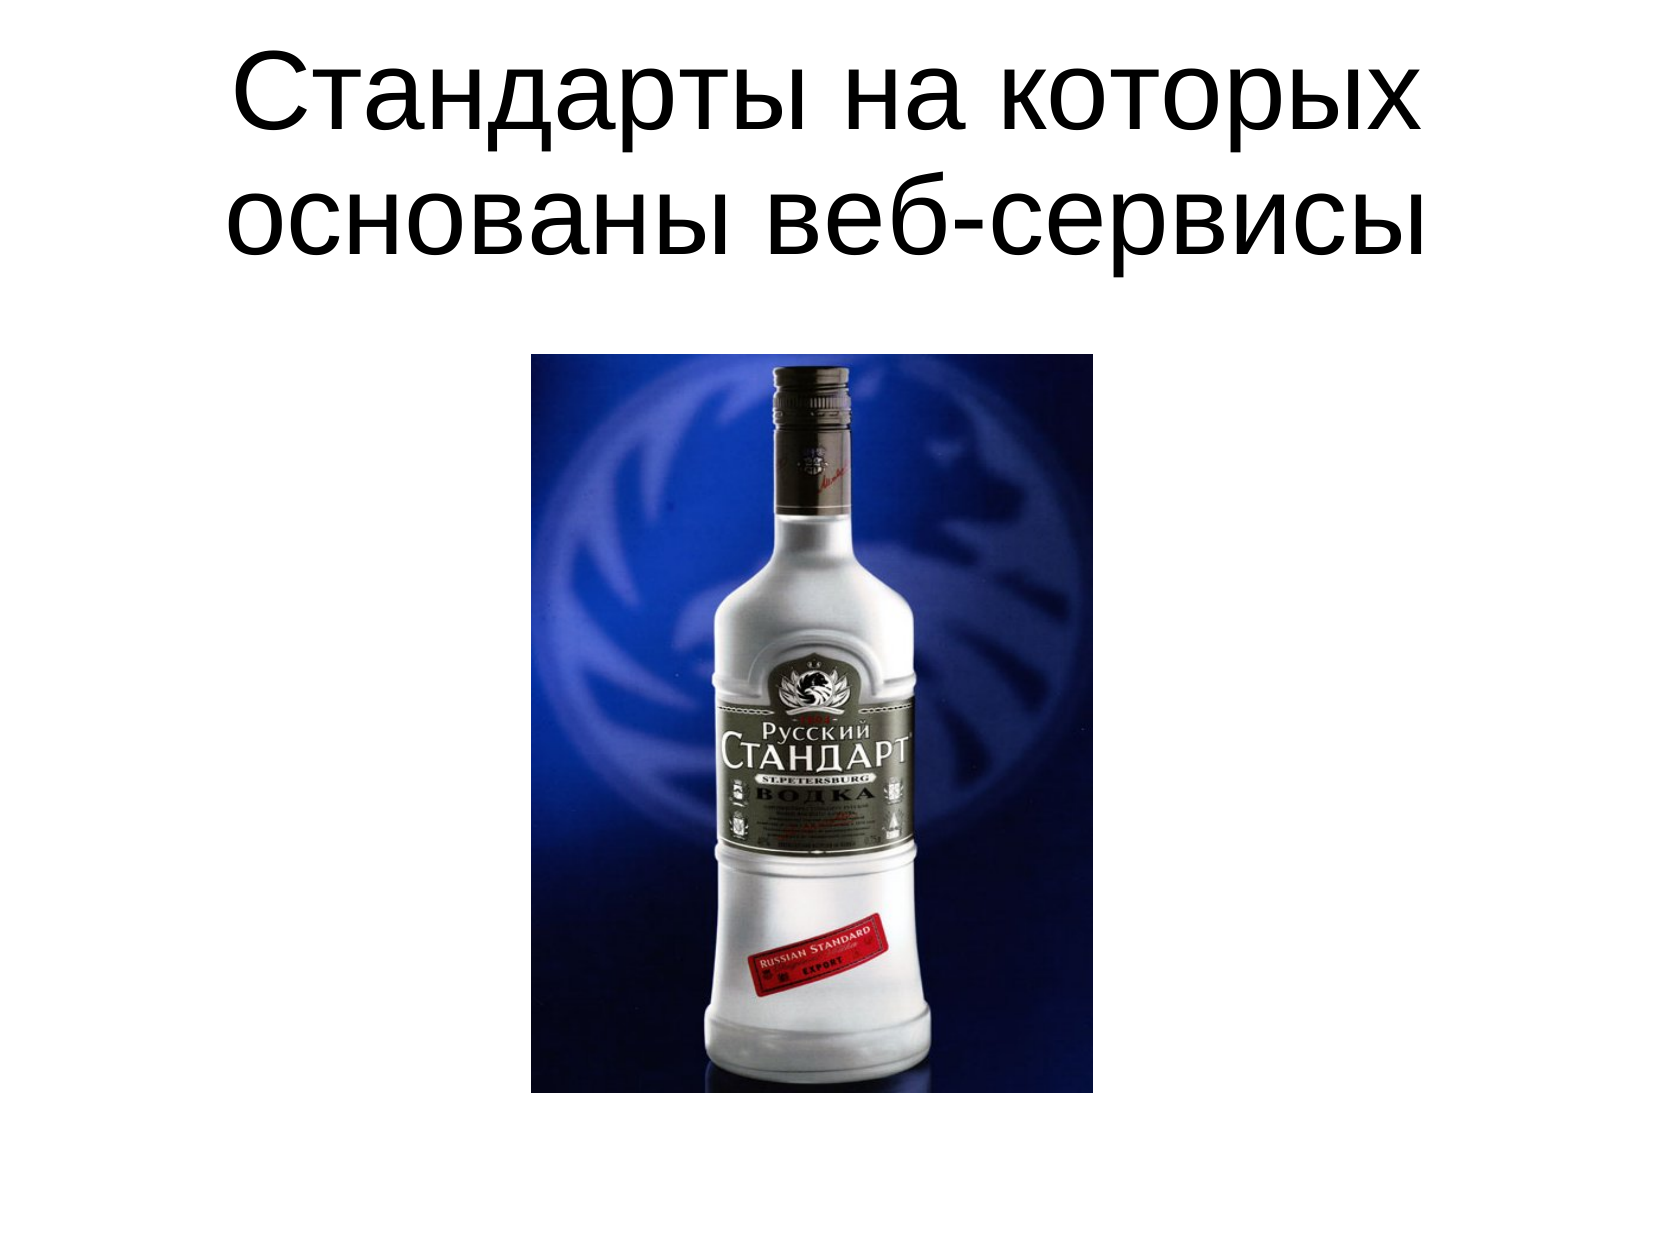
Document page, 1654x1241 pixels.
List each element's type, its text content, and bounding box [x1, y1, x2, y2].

picture [531, 354, 1093, 1093]
title Стандарты на которых основаны веб-сервисы [82, 27, 1571, 279]
